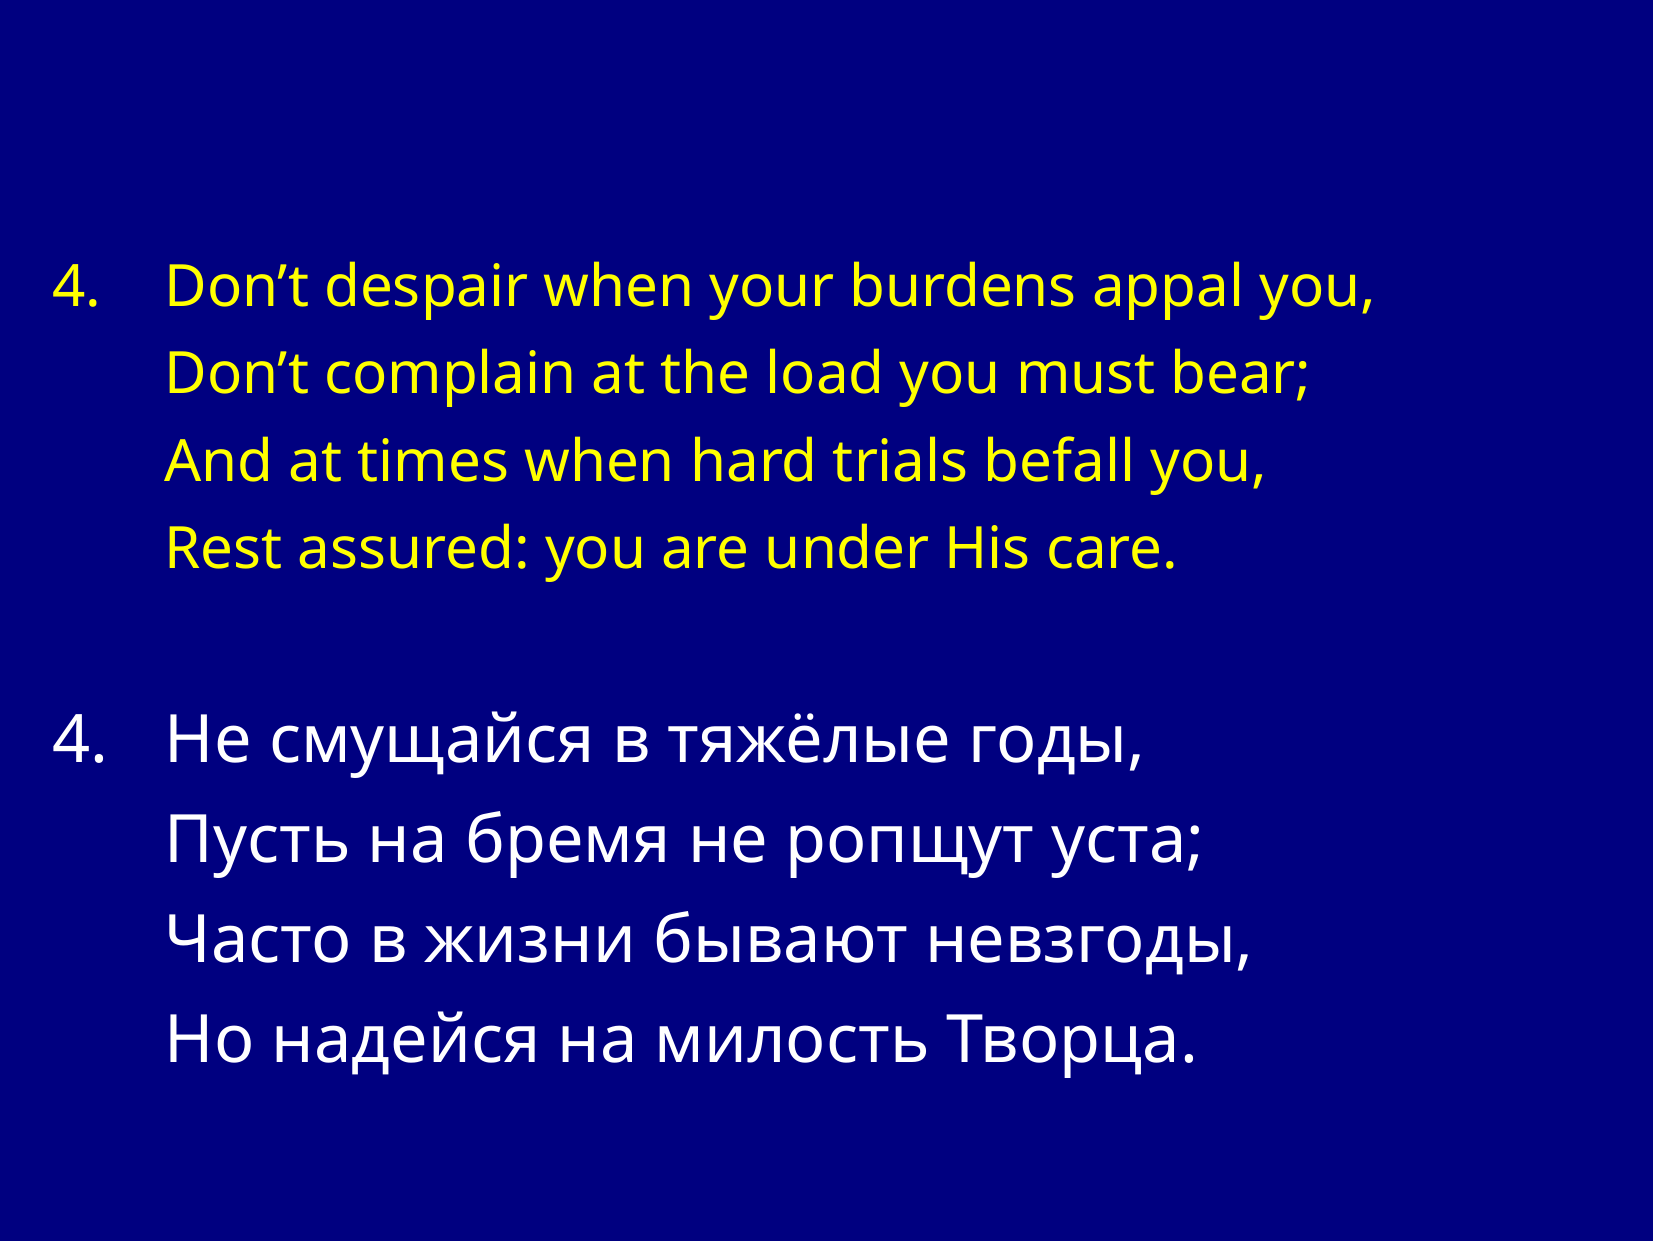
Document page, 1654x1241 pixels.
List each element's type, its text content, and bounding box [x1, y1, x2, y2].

text_box 4. Don’t despair when your burdens appal you, Don’t complain at the load you must bear; And at times when hard trials befall you, Rest assured: you are under His care. [37, 150, 1653, 638]
text_box 4. Не смущайся в тяжёлые годы, Пусть на бремя не ропщут уста; Часто в жизни бывают невзгоды, Но надейся на милость Творца. [37, 675, 1653, 1163]
